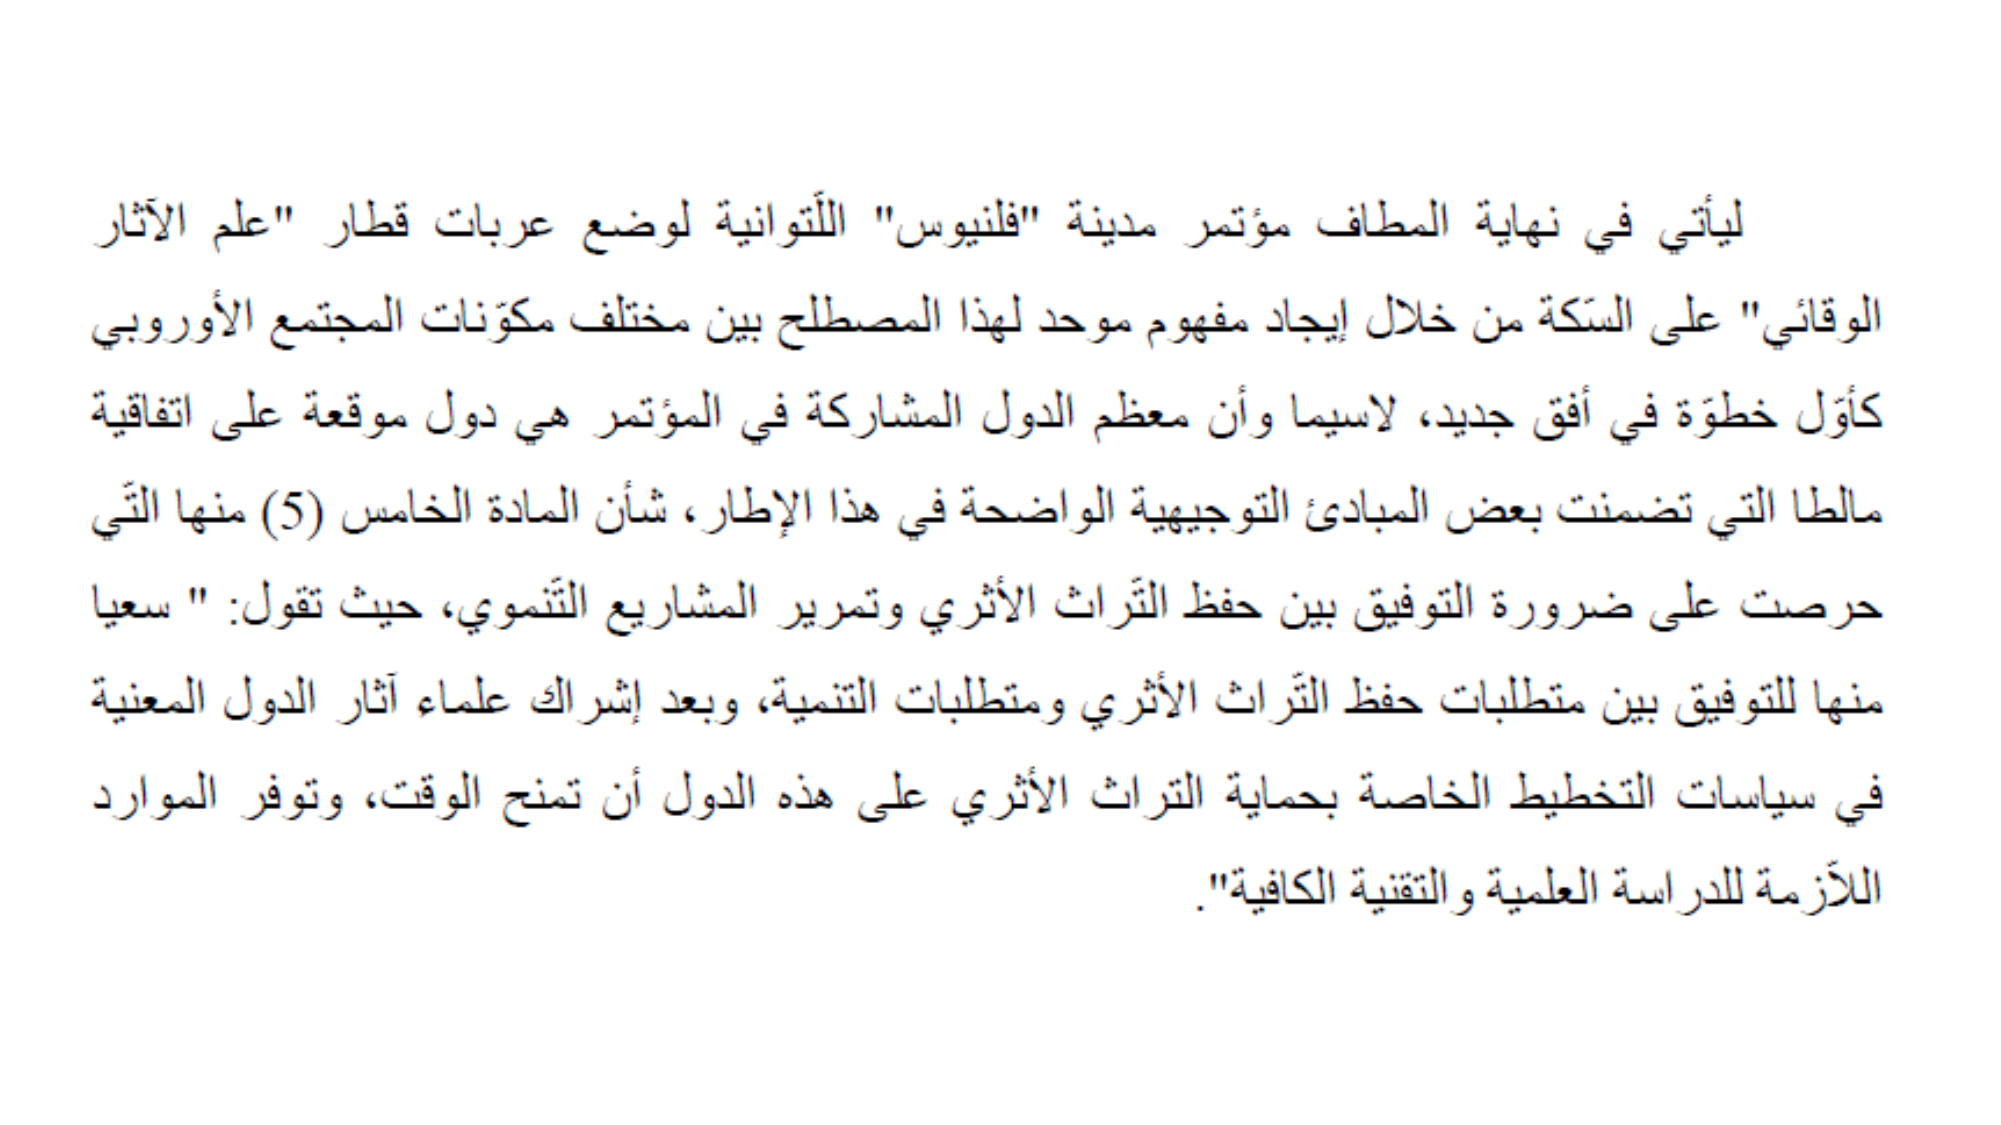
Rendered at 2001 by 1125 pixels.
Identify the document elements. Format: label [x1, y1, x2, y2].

picture [30, 181, 1947, 935]
